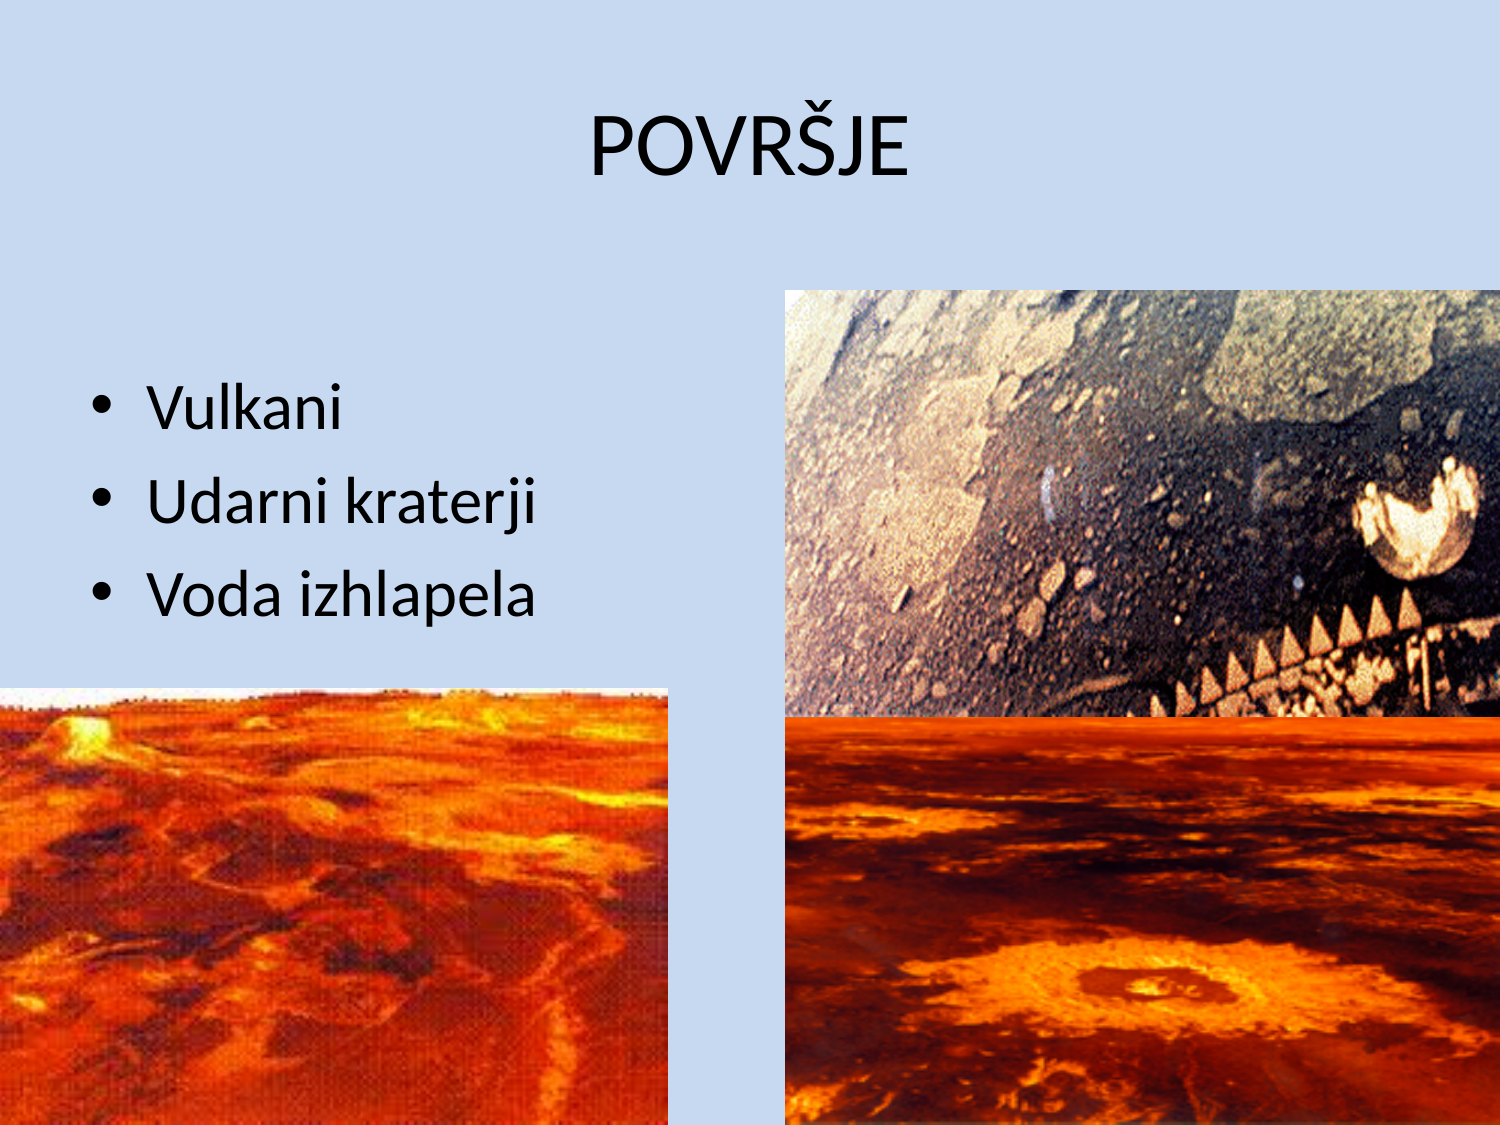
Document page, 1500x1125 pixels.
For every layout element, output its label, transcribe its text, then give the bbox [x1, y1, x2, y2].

picture [0, 688, 668, 1125]
list Vulkani Udarni kraterji Voda izhlapela [75, 262, 1425, 1005]
title POVRŠJE [75, 45, 1425, 233]
picture [785, 290, 1500, 1125]
